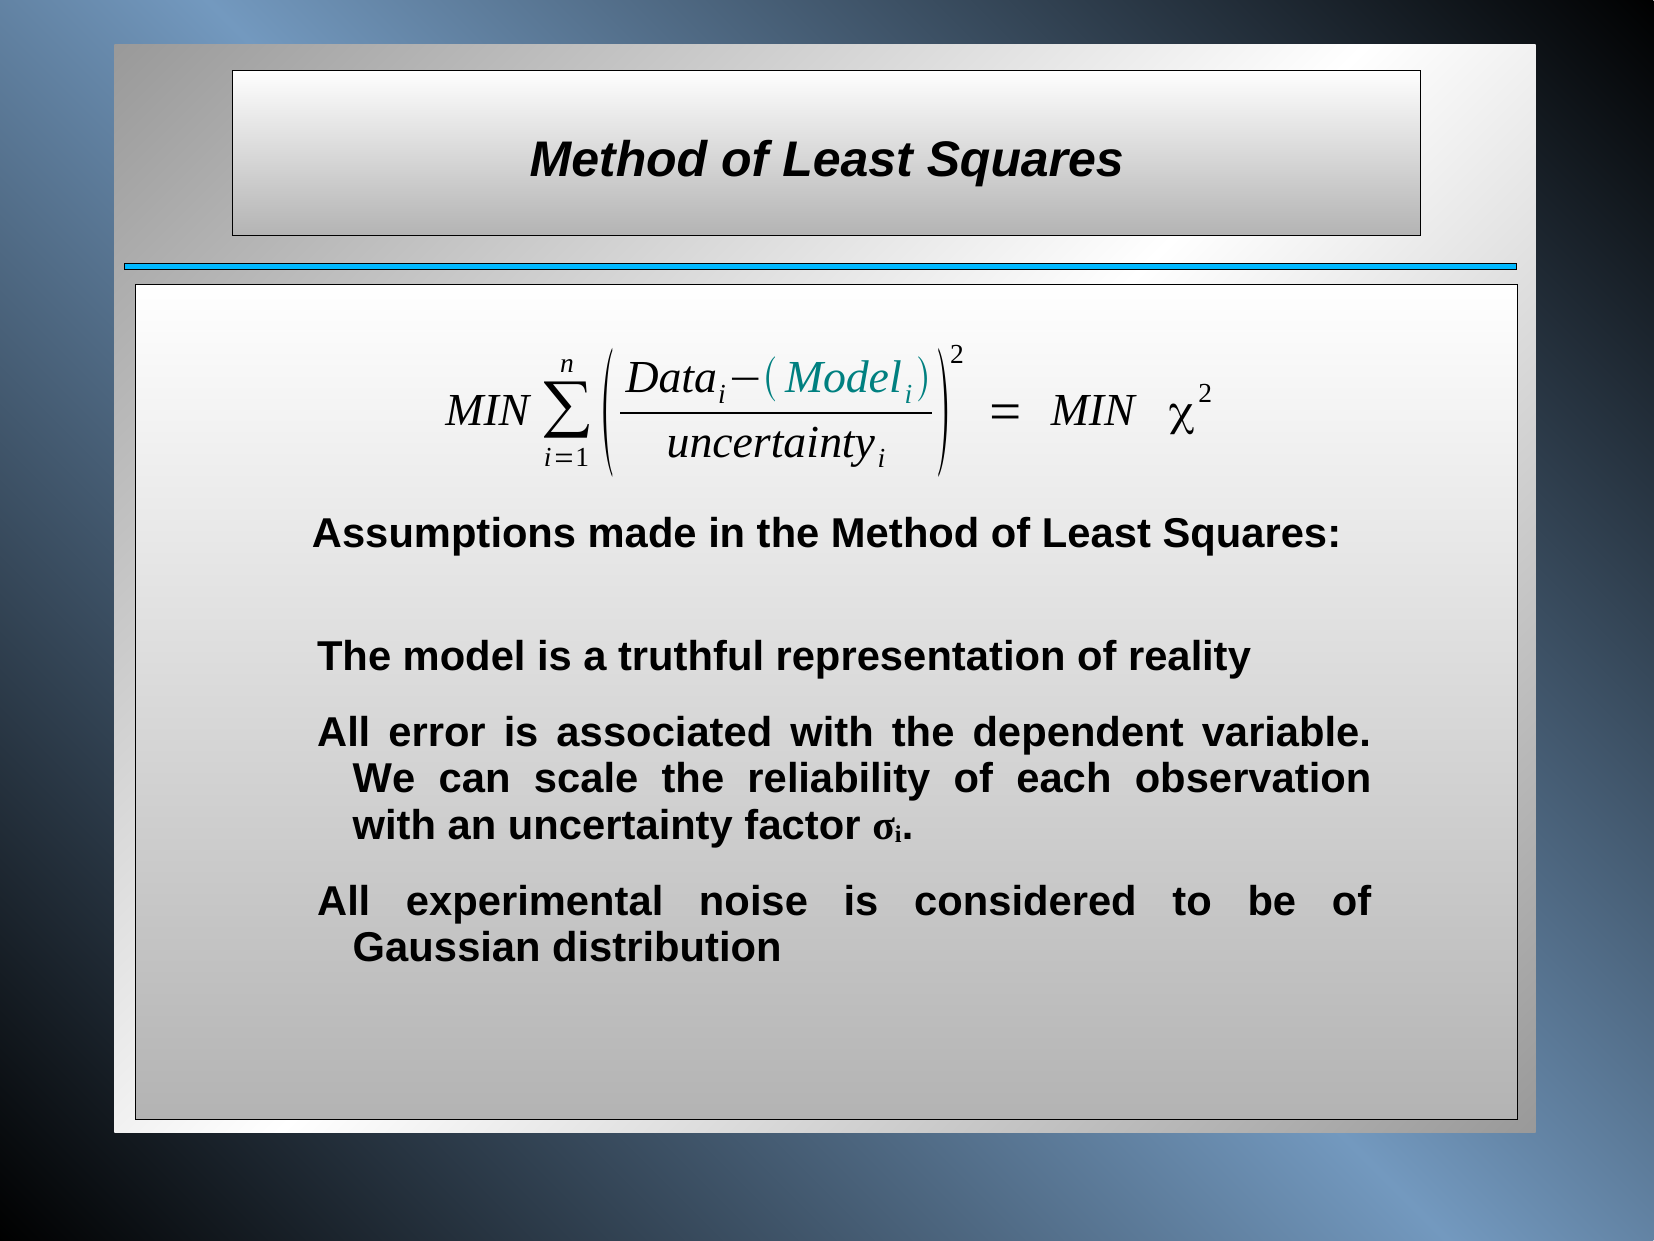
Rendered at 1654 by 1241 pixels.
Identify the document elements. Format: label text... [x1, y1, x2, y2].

text_box Assumptions made in the Method of Least Squares: The model is a truthful representation of reality All error is associated with the dependent variable. We can scale the reliability of each observation with an uncertainty factor σi. All experimental noise is considered to be of Gaussian distribution [281, 510, 1372, 1137]
chart [435, 338, 1218, 480]
text_box Method of Least Squares [397, 131, 1256, 194]
text_box [124, 263, 1517, 270]
text_box [232, 70, 1421, 236]
text_box [135, 284, 1518, 1120]
